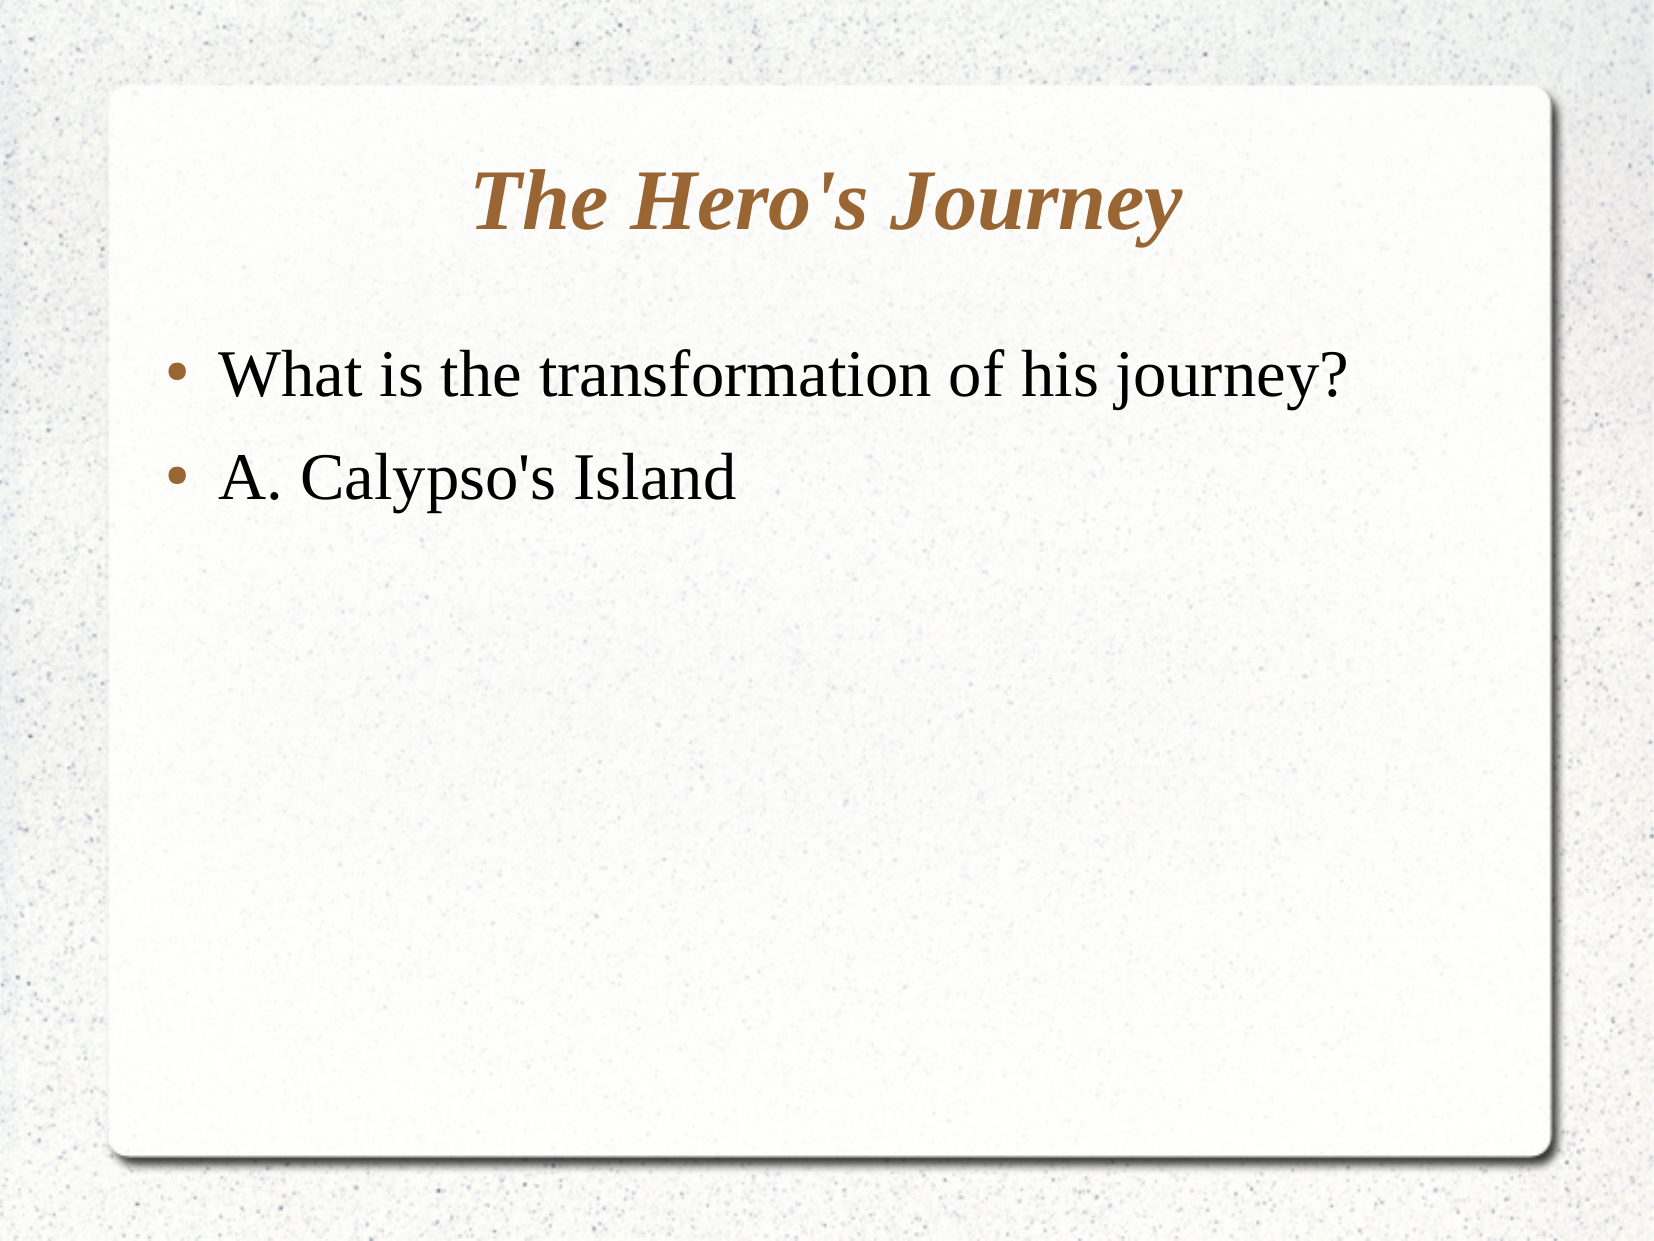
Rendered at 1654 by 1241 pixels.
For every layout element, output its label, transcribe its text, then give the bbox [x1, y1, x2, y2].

title The Hero's Journey [118, 96, 1536, 304]
list What is the transformation of his journey? A. Calypso's Island [147, 336, 1506, 987]
picture [0, 0, 1654, 1241]
